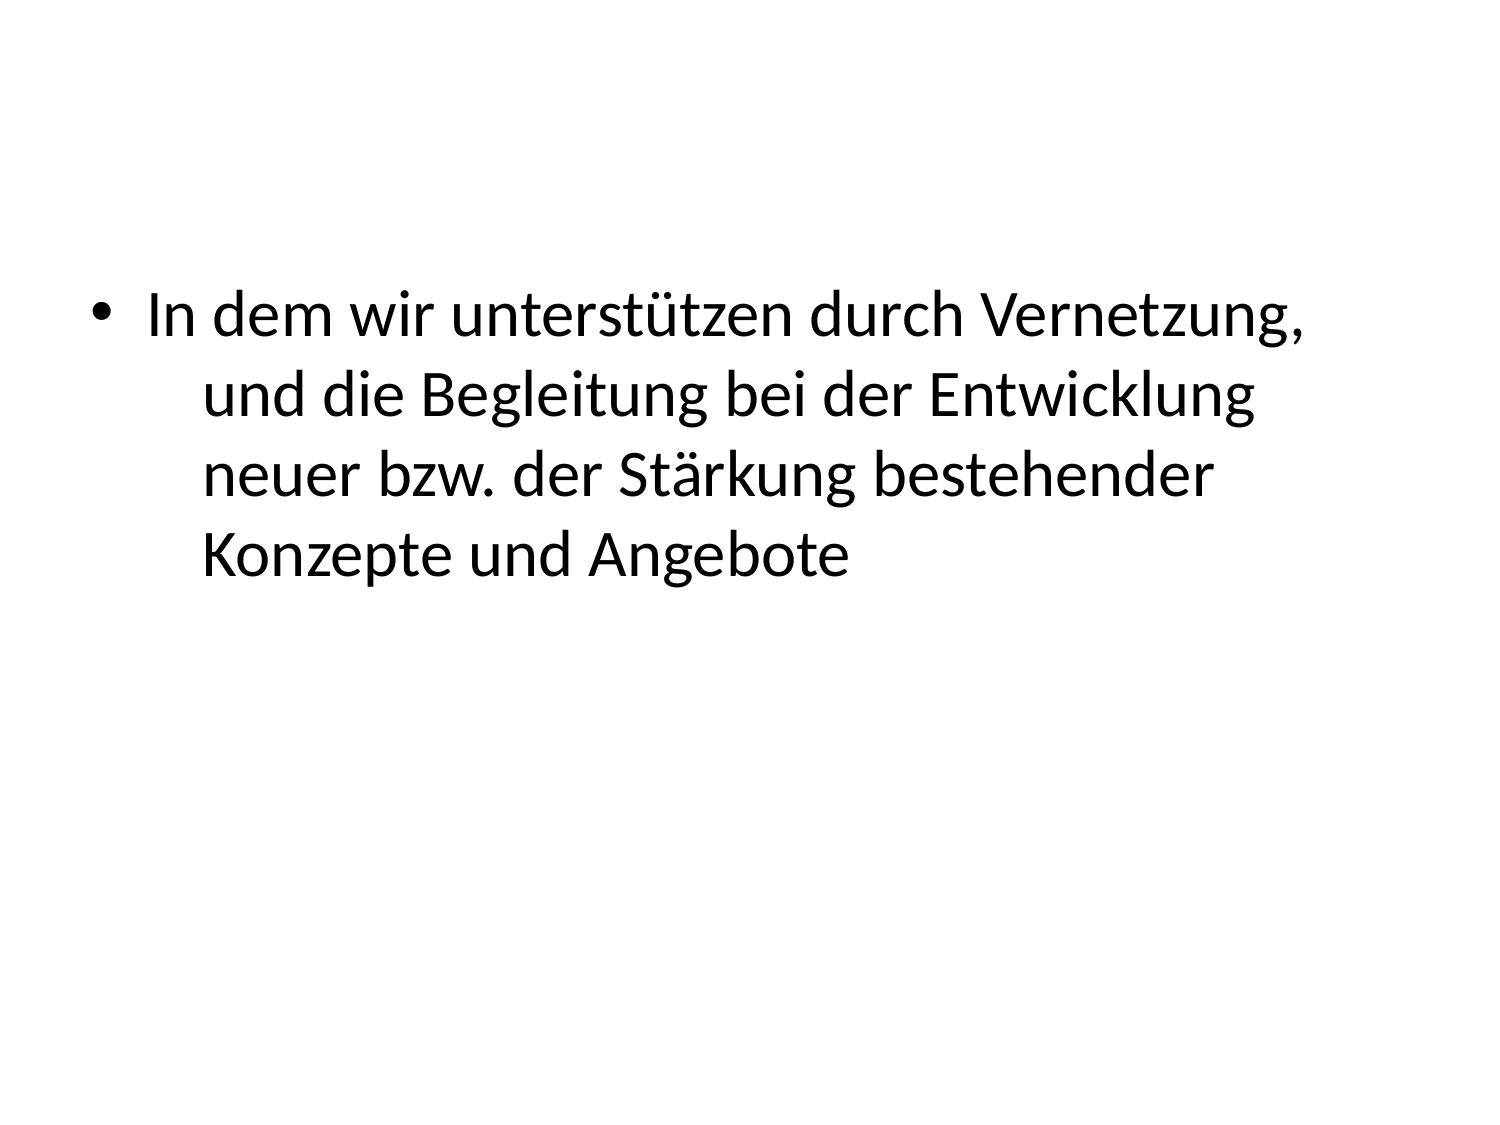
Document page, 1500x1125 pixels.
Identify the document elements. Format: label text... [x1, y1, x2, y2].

list In dem wir unterstützen durch Vernetzung, und die Begleitung bei der Entwicklung neuer bzw. der Stärkung bestehender Konzepte und Angebote [75, 262, 1426, 1005]
